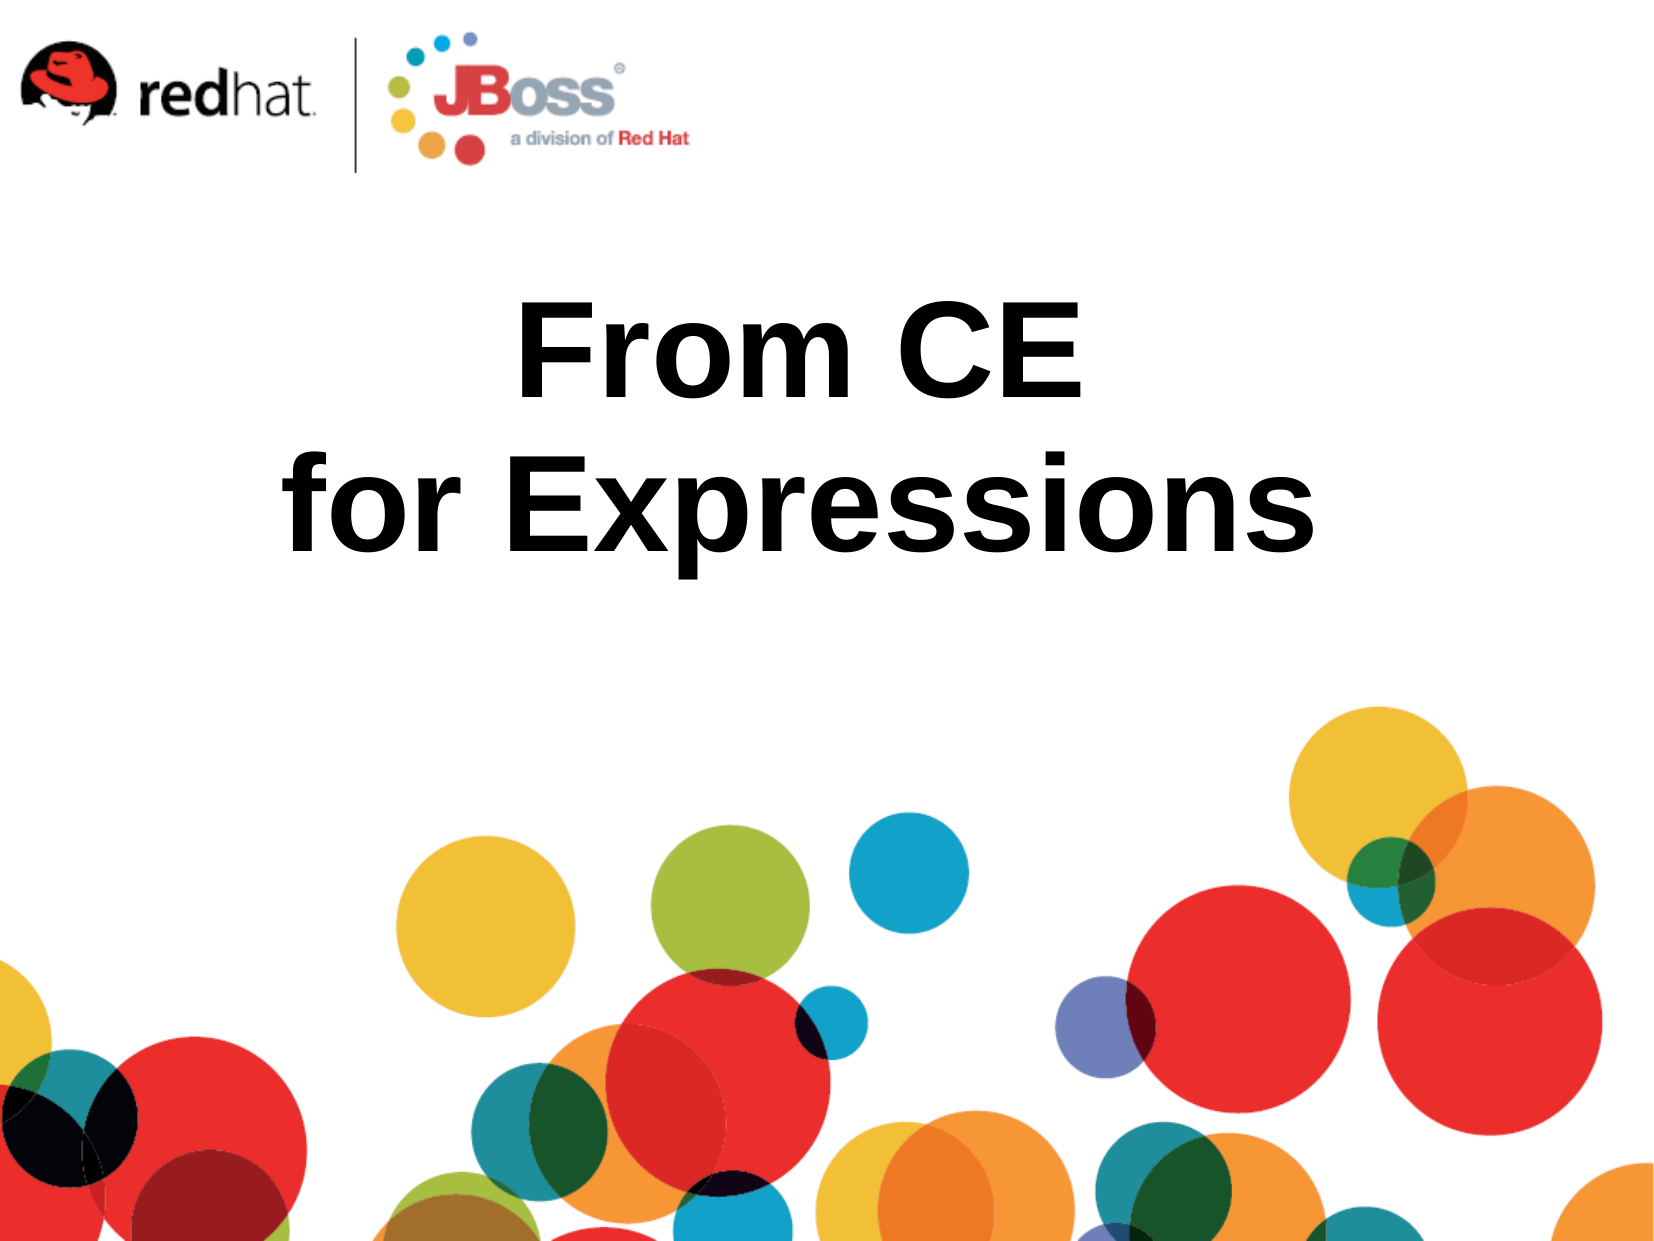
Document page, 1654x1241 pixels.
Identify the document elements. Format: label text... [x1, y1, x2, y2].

picture [0, 685, 1654, 1241]
picture [13, 5, 699, 182]
text_box From CE for Expressions [265, 265, 1335, 589]
